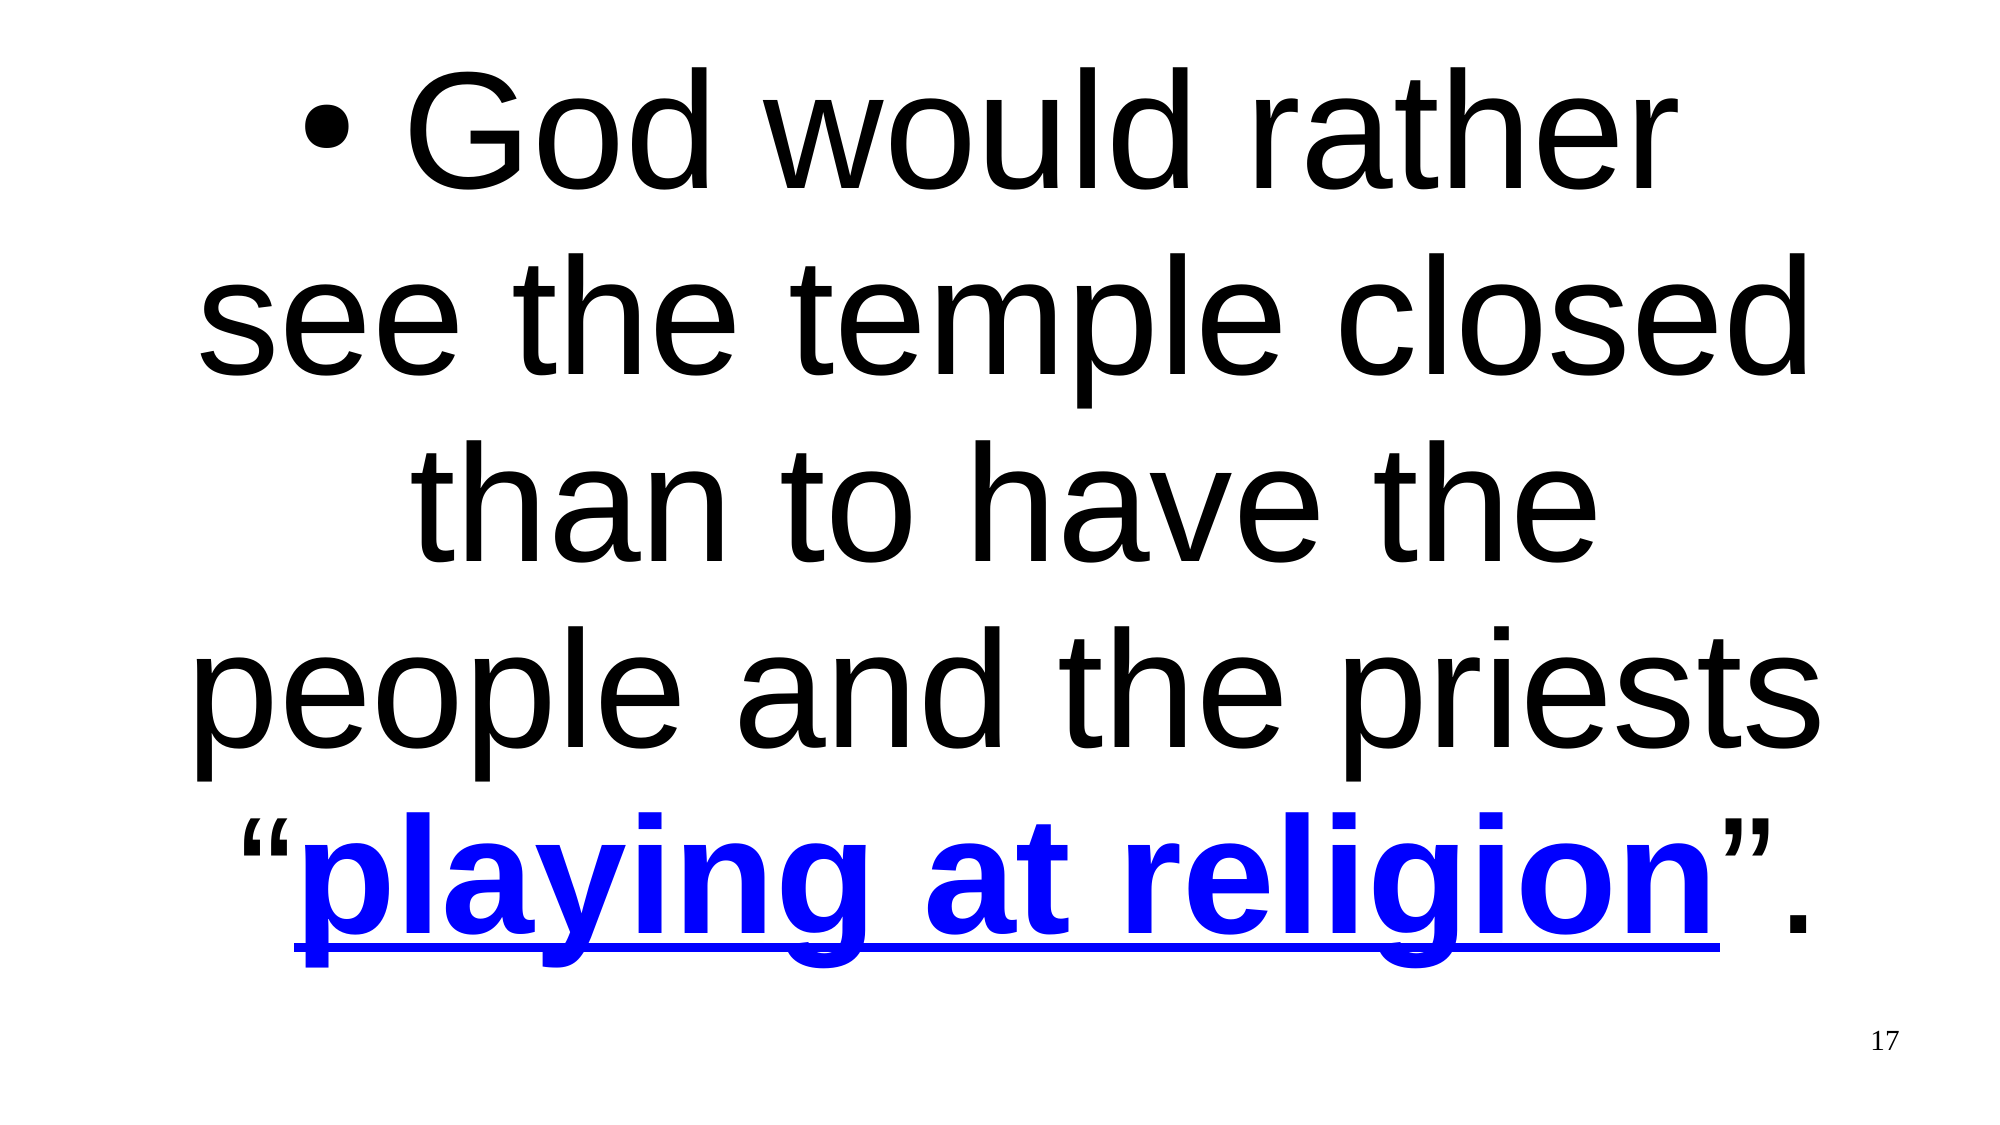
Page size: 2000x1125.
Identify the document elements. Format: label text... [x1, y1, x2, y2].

list God would rather see the temple closed than to have the people and the priests “playing at religion”. [37, 37, 1988, 1088]
